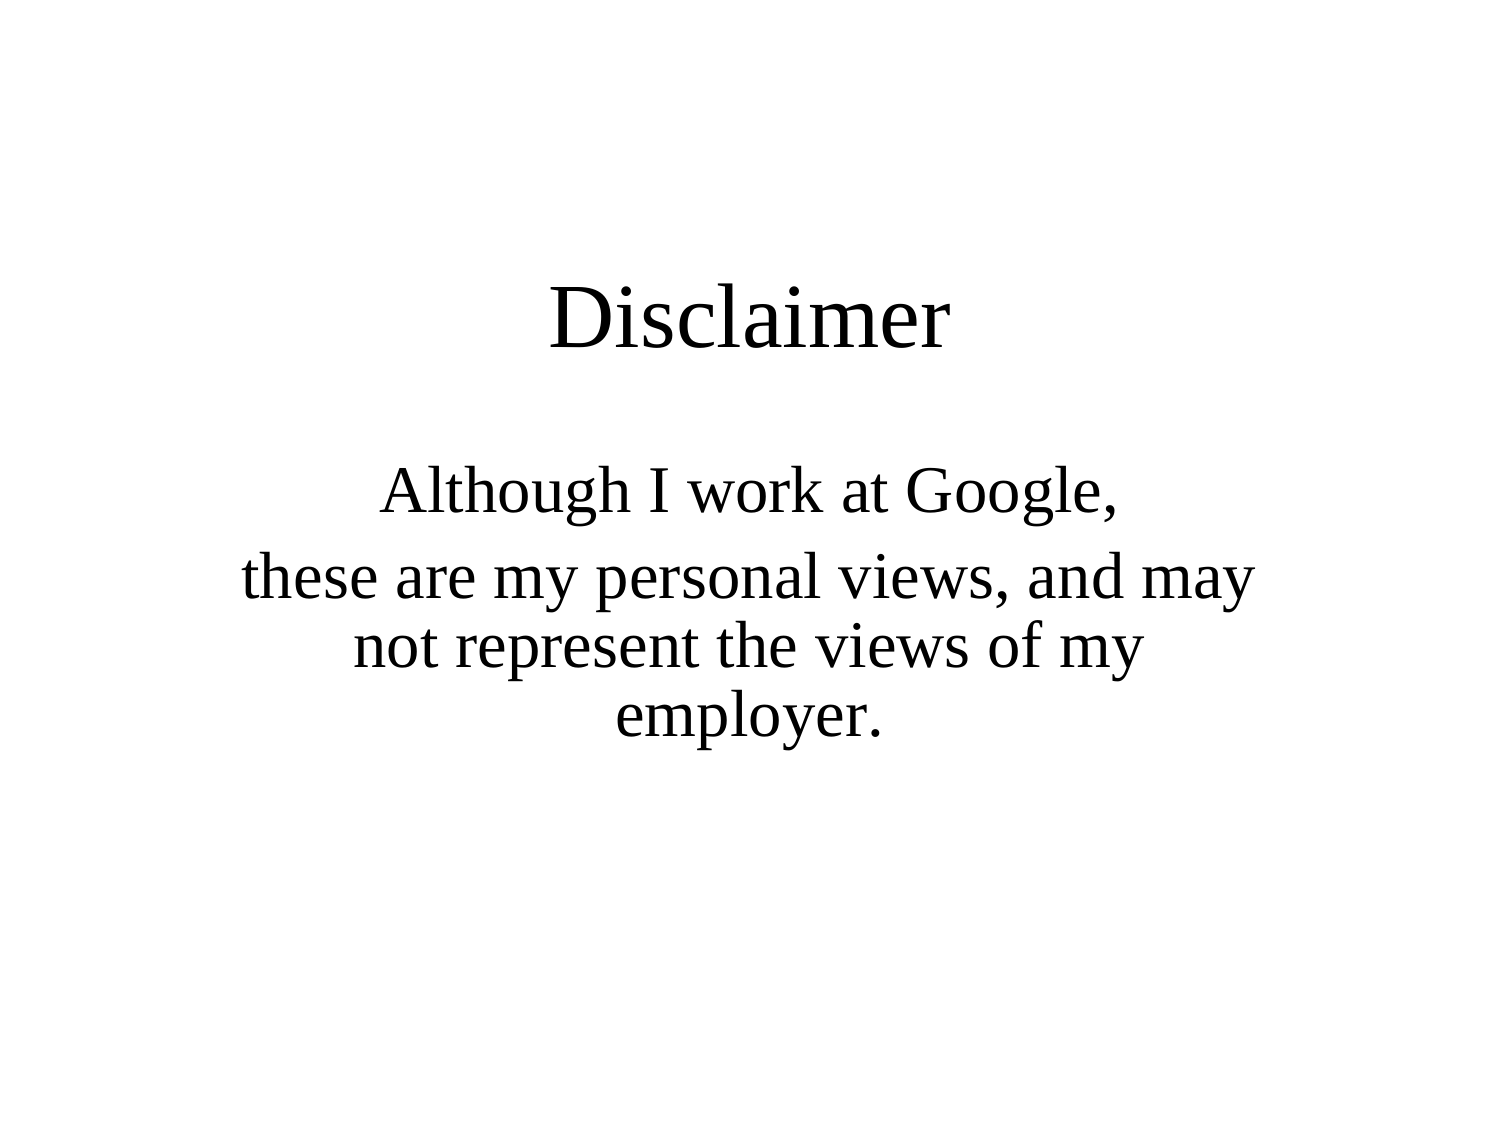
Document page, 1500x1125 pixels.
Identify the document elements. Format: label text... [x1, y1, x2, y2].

subtitle Although I work at Google, these are my personal views, and may not represent the views of my employer. [225, 450, 1276, 1015]
title Disclaimer [112, 112, 1388, 526]
